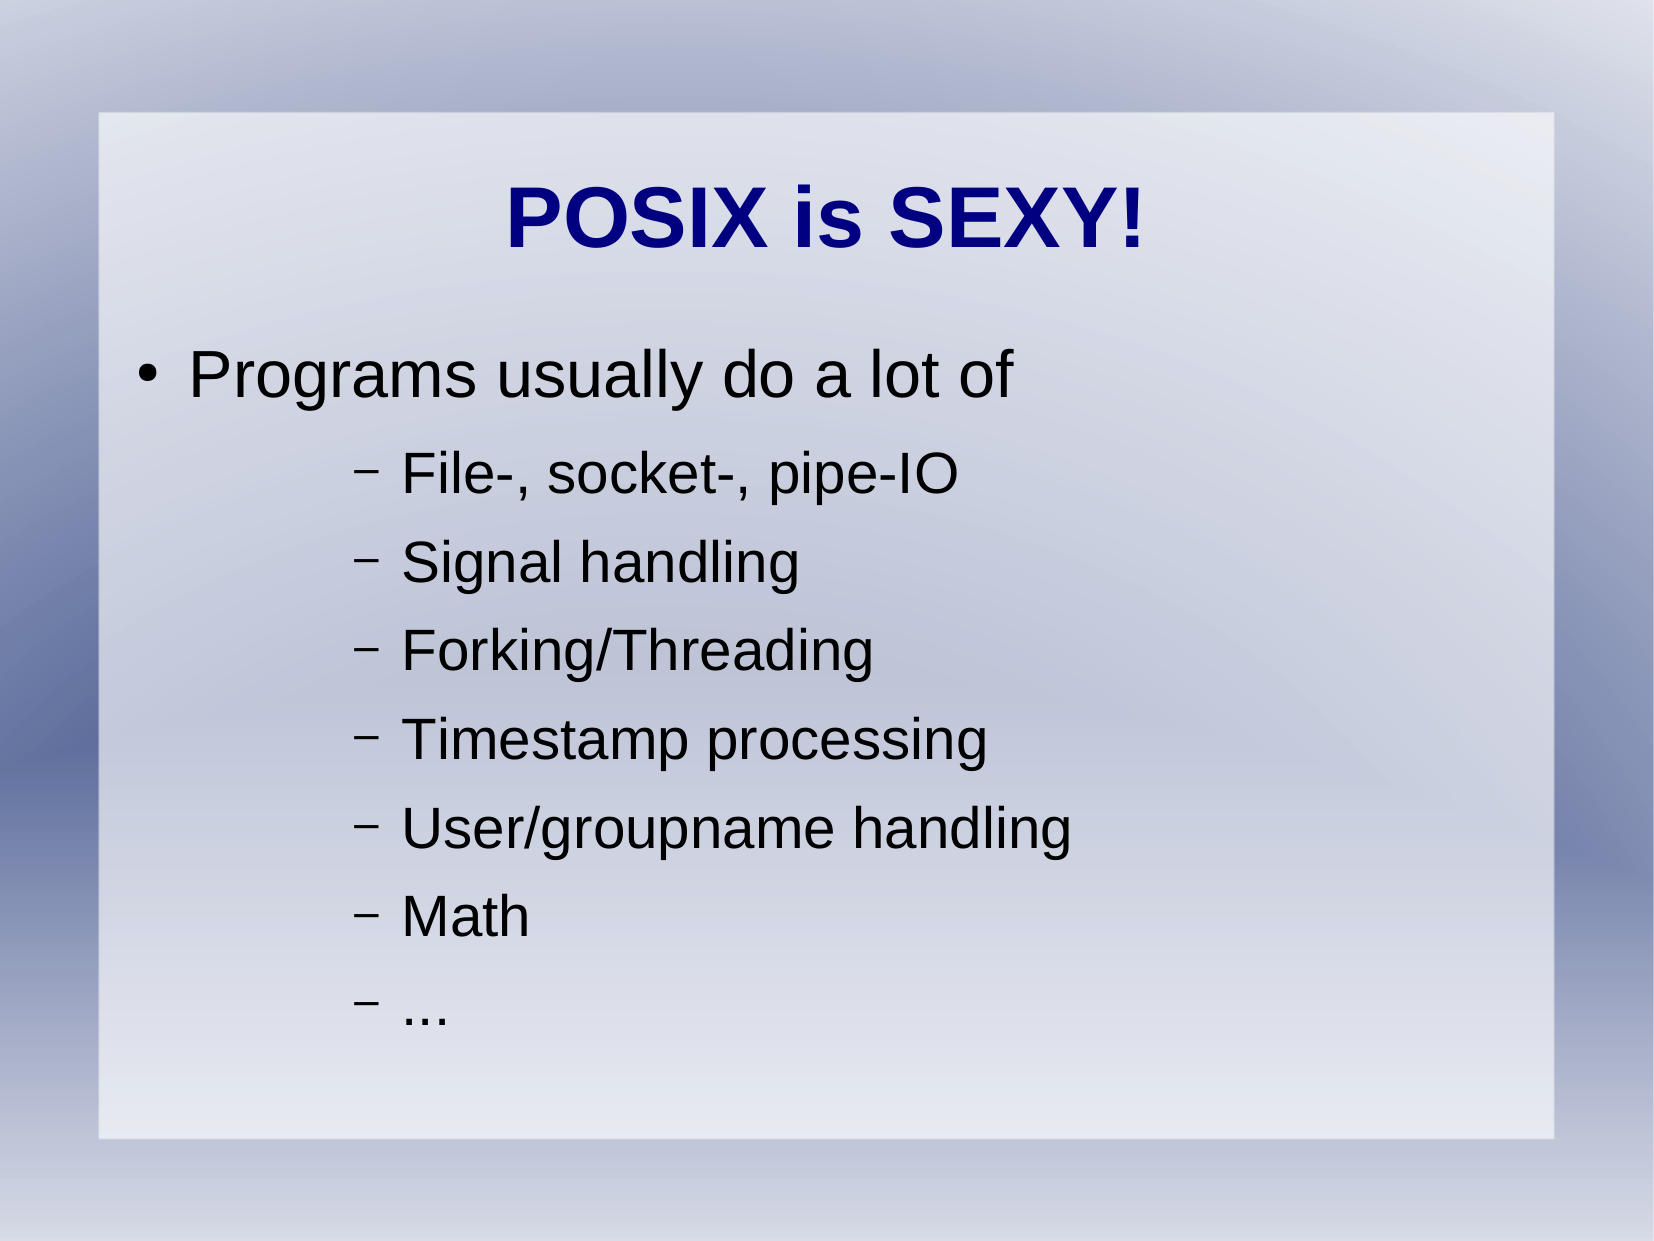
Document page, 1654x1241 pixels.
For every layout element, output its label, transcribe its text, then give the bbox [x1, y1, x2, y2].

picture [0, 0, 1654, 1241]
list Programs usually do a lot of File-, socket-, pipe-IO Signal handling Forking/Threading Timestamp processing User/groupname handling Math ... [118, 336, 1506, 1156]
title POSIX is SEXY! [118, 114, 1536, 322]
